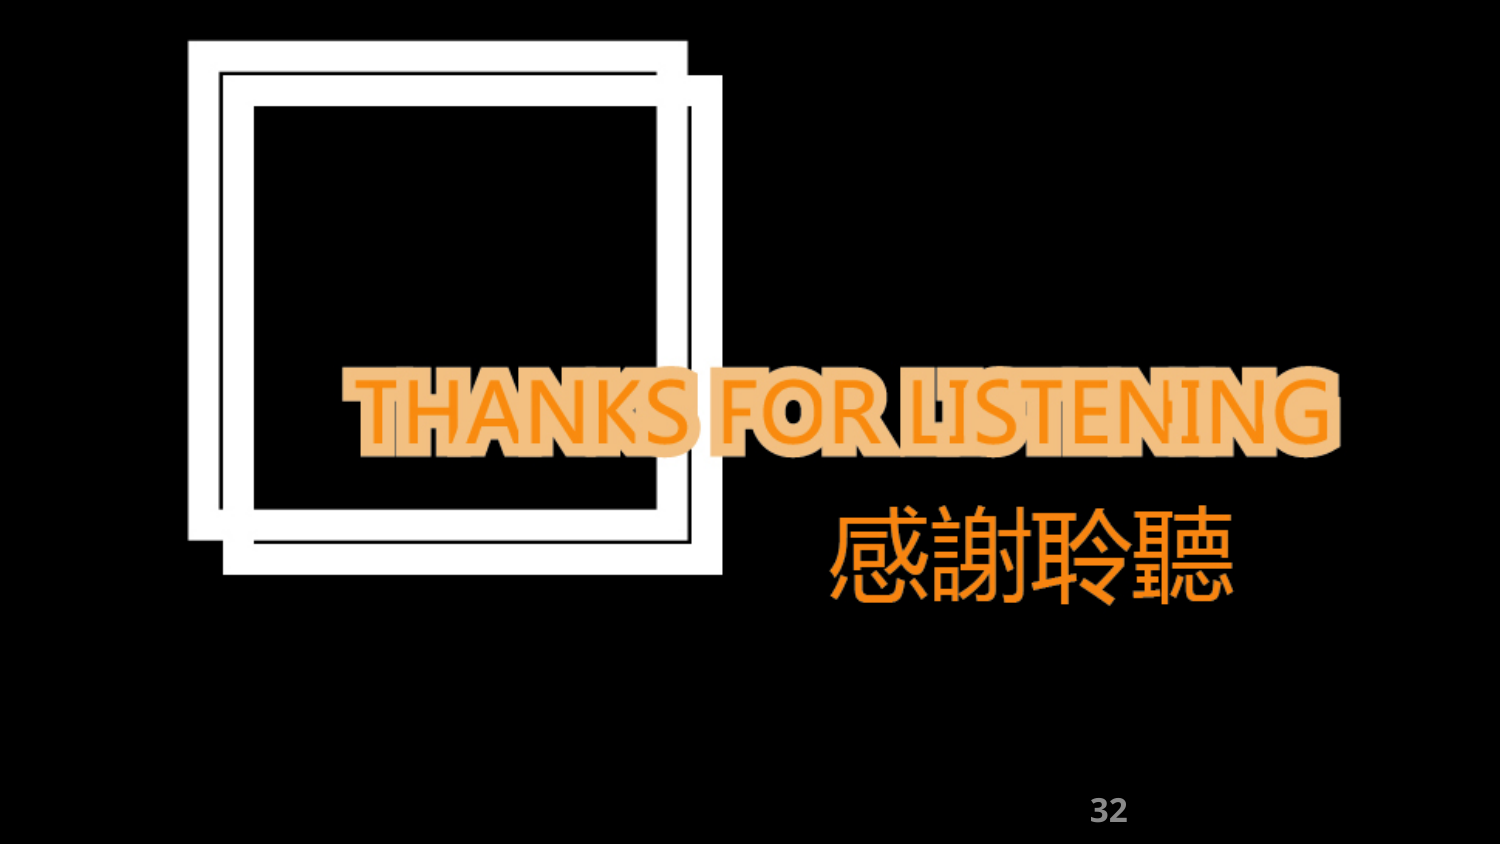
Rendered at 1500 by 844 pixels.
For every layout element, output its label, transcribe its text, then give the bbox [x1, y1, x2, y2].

text_box 32 [1074, 782, 1426, 827]
picture [98, 0, 1400, 844]
